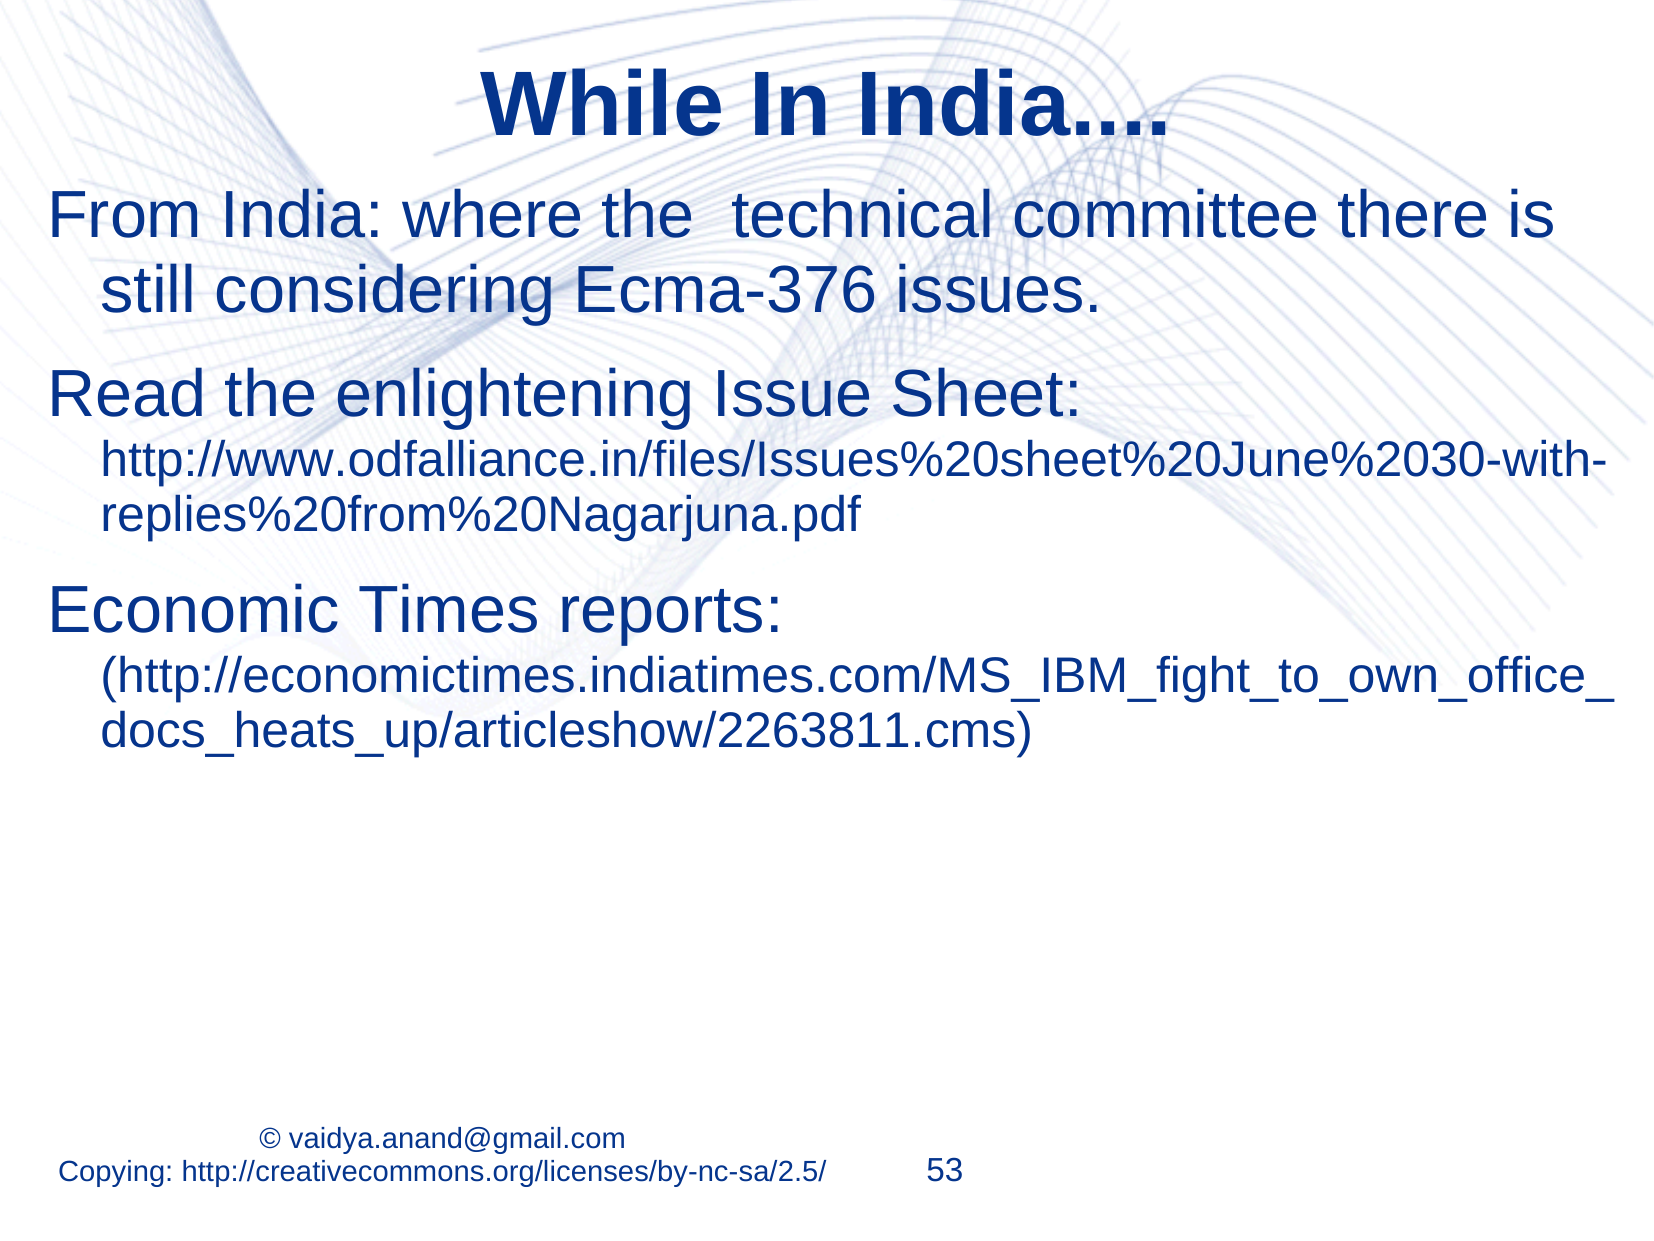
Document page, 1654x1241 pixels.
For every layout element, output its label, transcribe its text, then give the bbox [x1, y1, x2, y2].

picture [0, 0, 1654, 1241]
list From India: where the technical committee there is still considering Ecma-376 issues. Read the enlightening Issue Sheet: http://www.odfalliance.in/files/Issues%20sheet%20June%2030-with-replies%20from%20Nagarjuna.pdf Economic Times reports: (http://economictimes.indiatimes.com/MS_IBM_fight_to_own_office_docs_heats_up/articleshow/2263811.cms) [29, 177, 1625, 1108]
title While In India.... [29, 36, 1625, 170]
